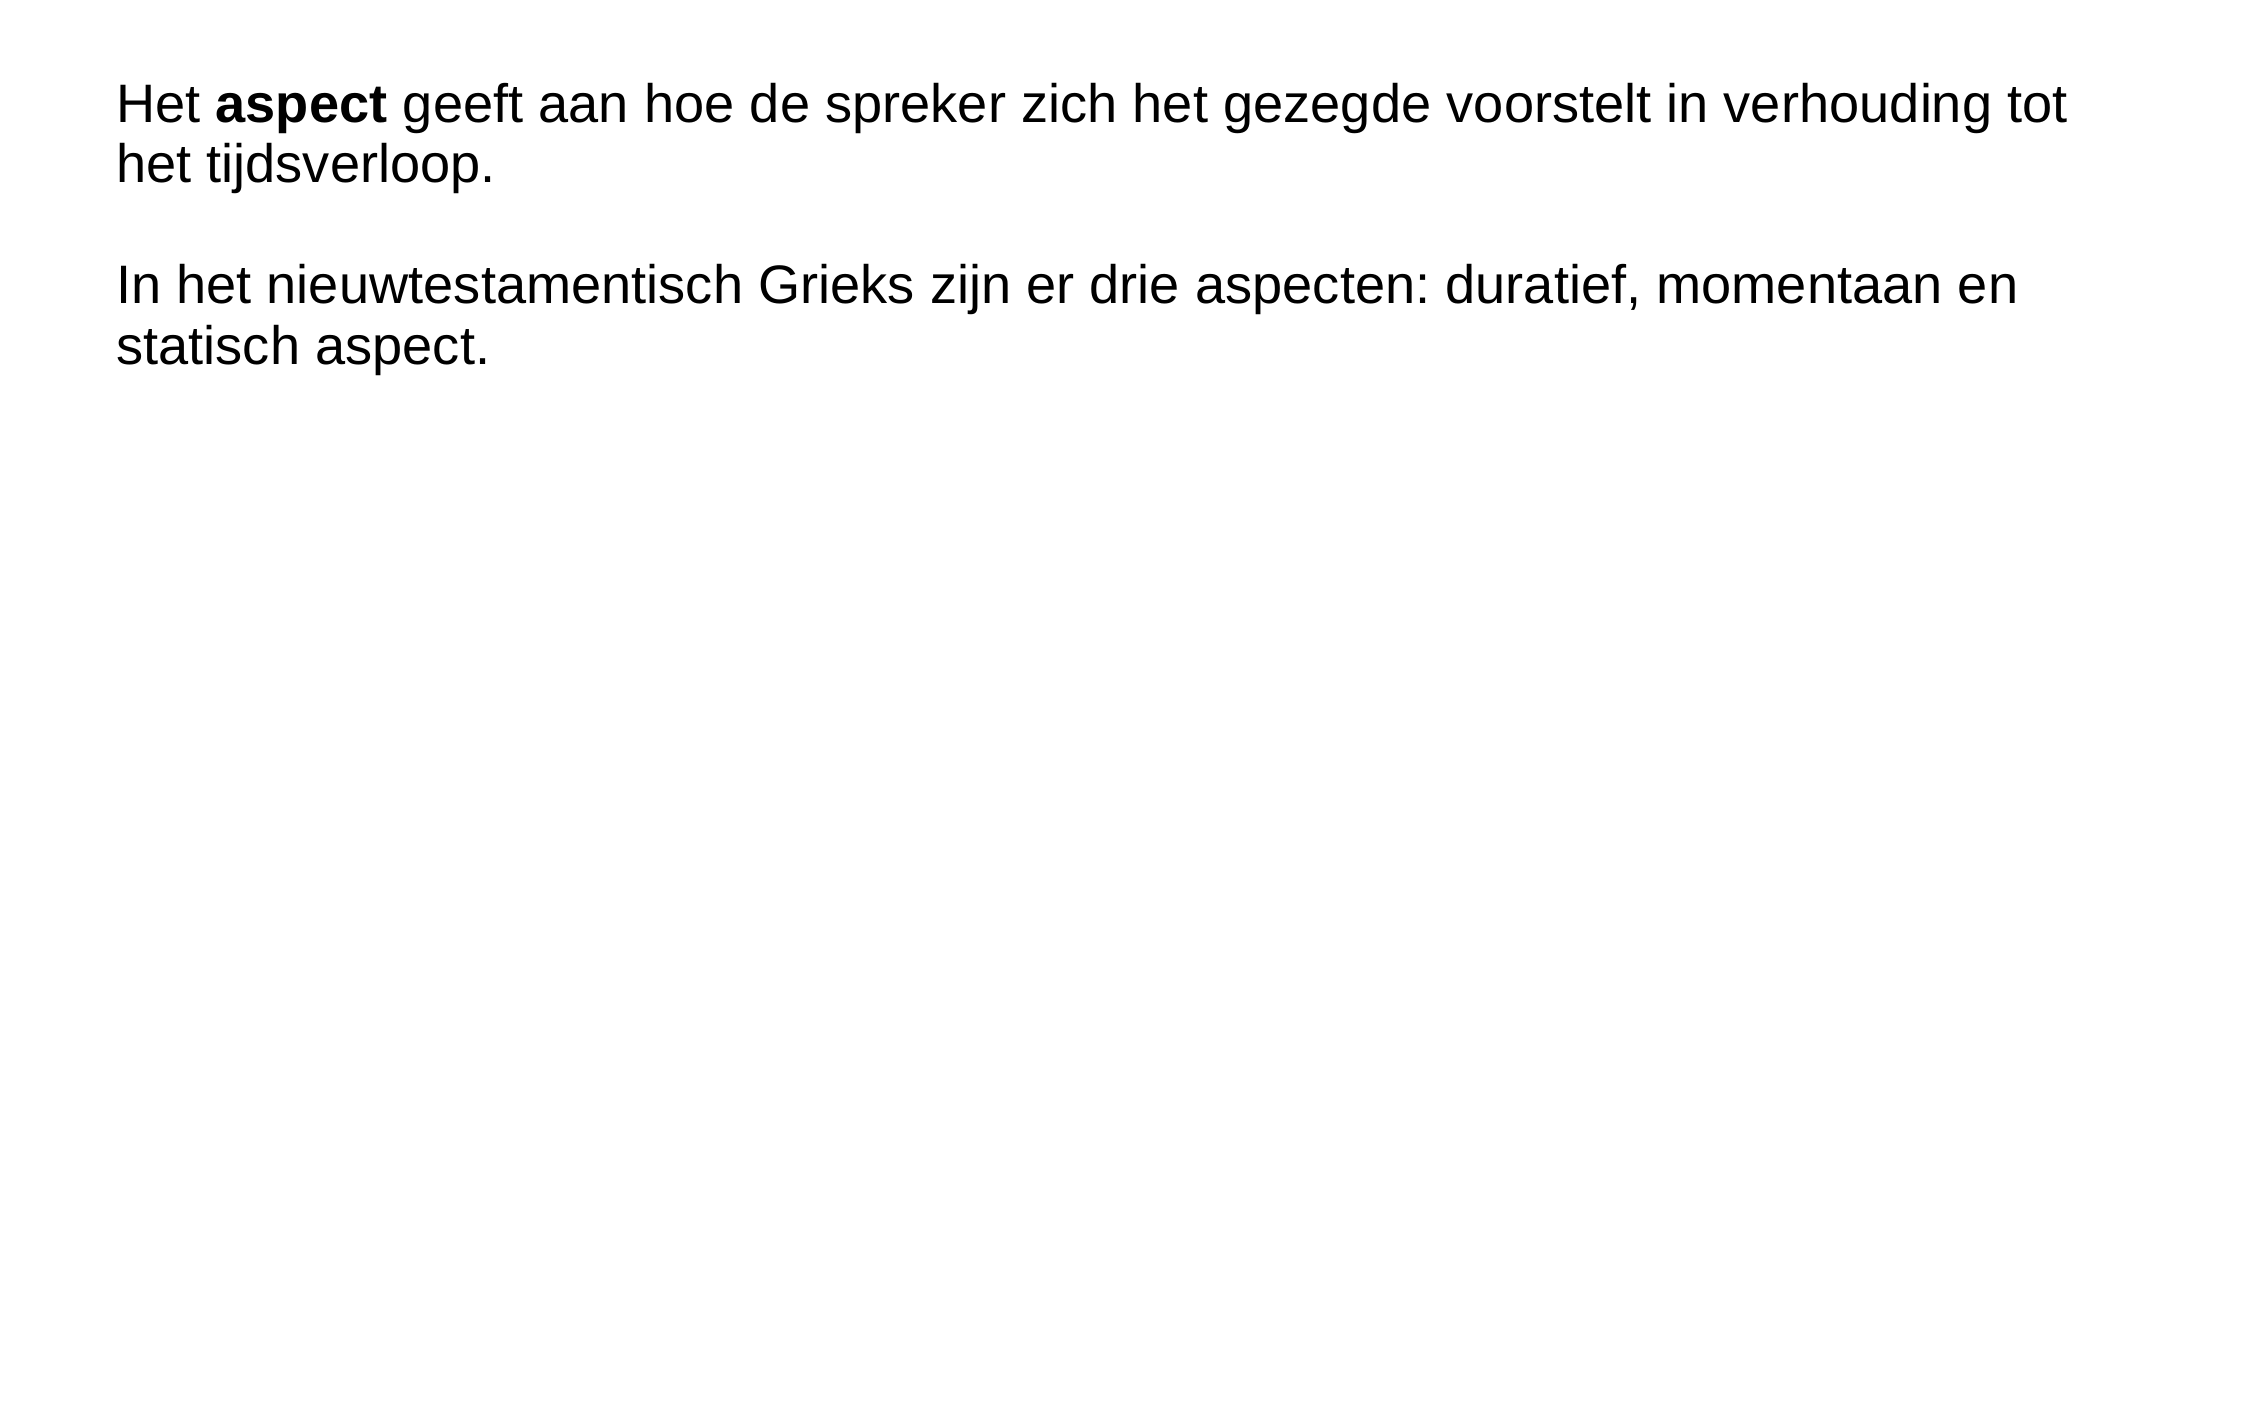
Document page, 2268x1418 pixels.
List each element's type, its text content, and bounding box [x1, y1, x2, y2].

text_box Het aspect geeft aan hoe de spreker zich het gezegde voorstelt in verhouding tot het tijdsverloop. In het nieuwtestamentisch Grieks zijn er drie aspecten: duratief, momentaan en statisch aspect. [101, 65, 2132, 641]
